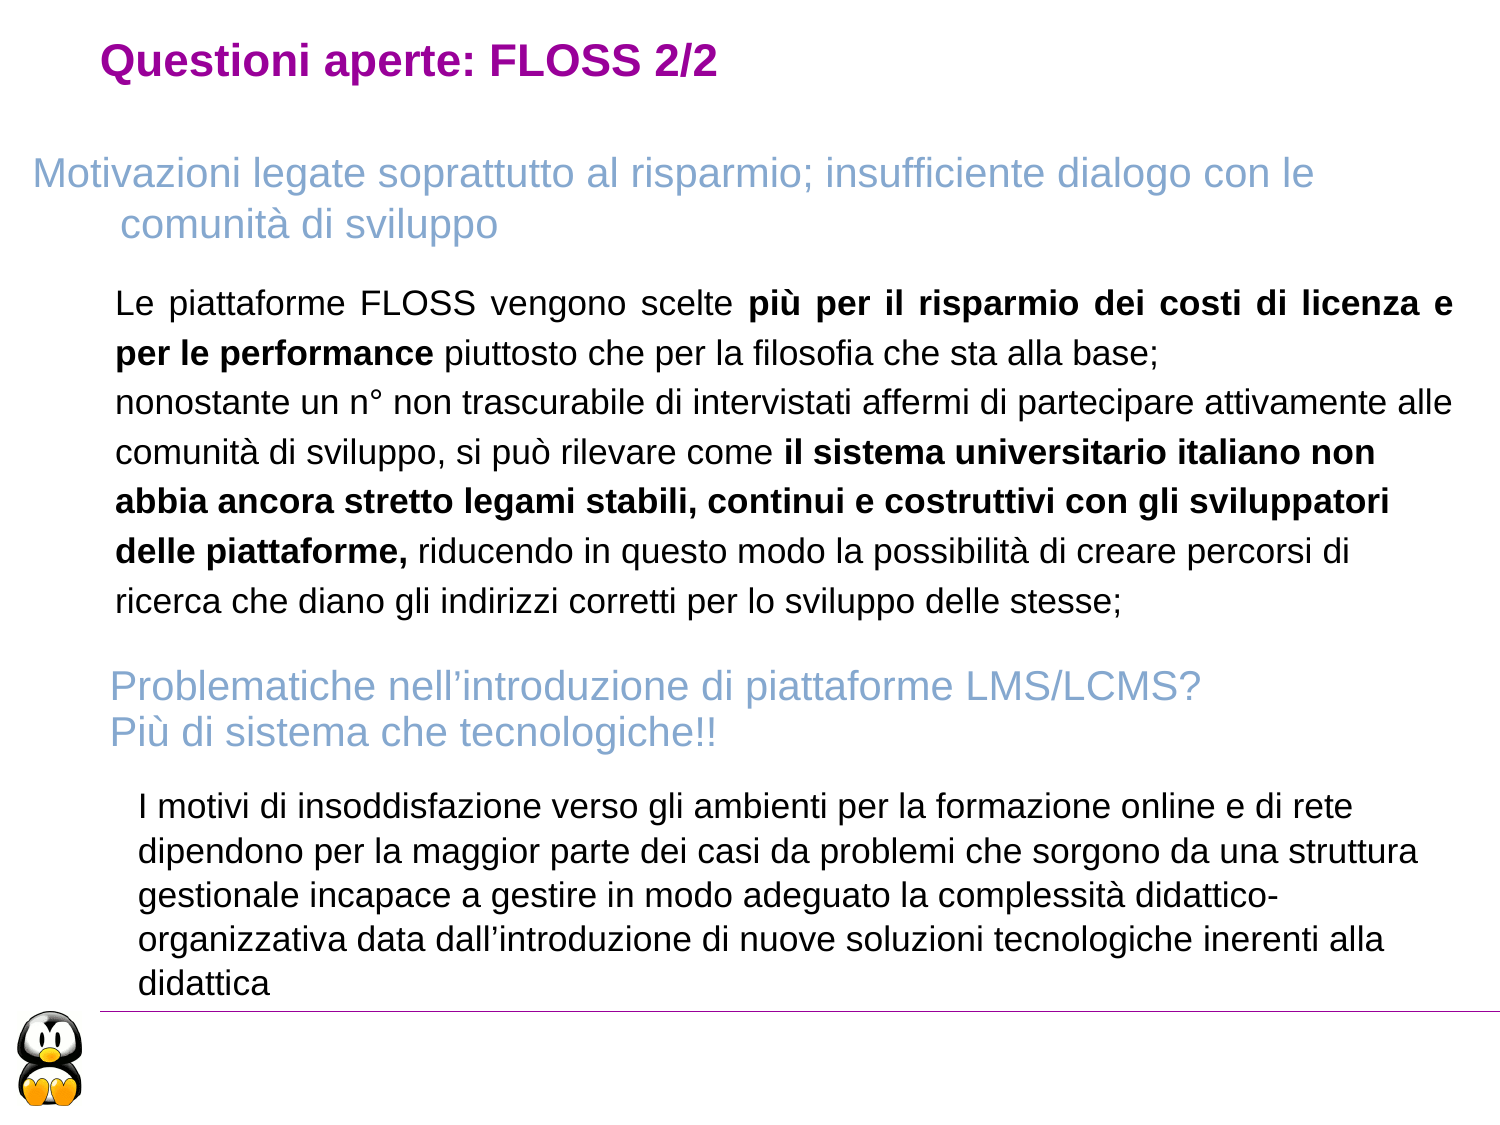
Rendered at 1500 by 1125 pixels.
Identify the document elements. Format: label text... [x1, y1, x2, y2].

picture [17, 1011, 82, 1106]
text_box Questioni aperte: FLOSS 2/2 [99, 35, 1424, 149]
text_box Problematiche nell’introduzione di piattaforme LMS/LCMS? Più di sistema che tecnologiche!! I motivi di insoddisfazione verso gli ambienti per la formazione online e di rete dipendono per la maggior parte dei casi da problemi che sorgono da una struttura gestionale incapace a gestire in modo adeguato la complessità didattico-organizzativa data dall’introduzione di nuove soluzioni tecnologiche inerenti alla didattica [35, 655, 1477, 1011]
text_box Le piattaforme FLOSS vengono scelte più per il risparmio dei costi di licenza e per le performance piuttosto che per la filosofia che sta alla base; nonostante un n° non trascurabile di intervistati affermi di partecipare attivamente alle comunità di sviluppo, si può rilevare come il sistema universitario italiano non abbia ancora stretto legami stabili, continui e costruttivi con gli sviluppatori delle piattaforme, riducendo in questo modo la possibilità di creare percorsi di ricerca che diano gli indirizzi corretti per lo sviluppo delle stesse; [100, 265, 1477, 626]
text_box Motivazioni legate soprattutto al risparmio; insufficiente dialogo con le comunità di sviluppo [17, 137, 1459, 255]
